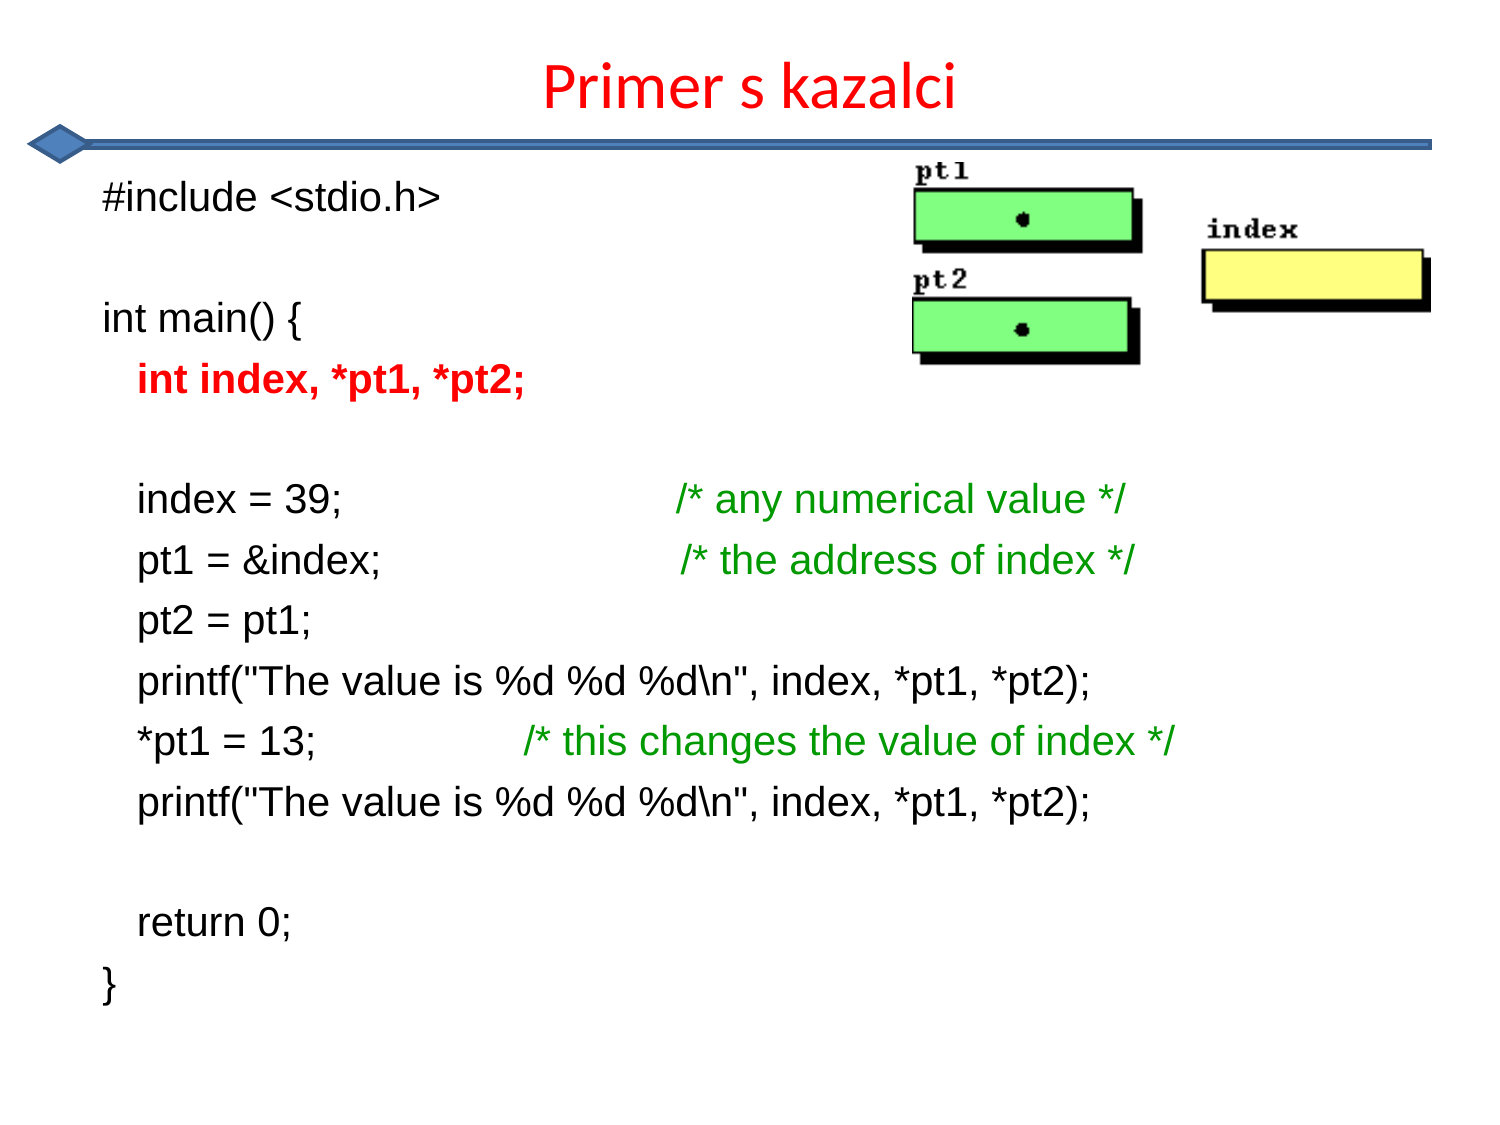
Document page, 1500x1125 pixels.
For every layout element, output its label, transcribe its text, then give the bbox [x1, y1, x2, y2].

picture [912, 162, 1431, 374]
text_box #include <stdio.h> int main() { int index, *pt1, *pt2; index = 39; /* any numerical value */ pt1 = &index; /* the address of index */ pt2 = pt1; printf("The value is %d %d %d\n", index, *pt1, *pt2); *pt1 = 13; /* this changes the value of index */ printf("The value is %d %d %d\n", index, *pt1, *pt2); return 0; } [87, 162, 1363, 1014]
title Primer s kazalci [75, 23, 1426, 141]
